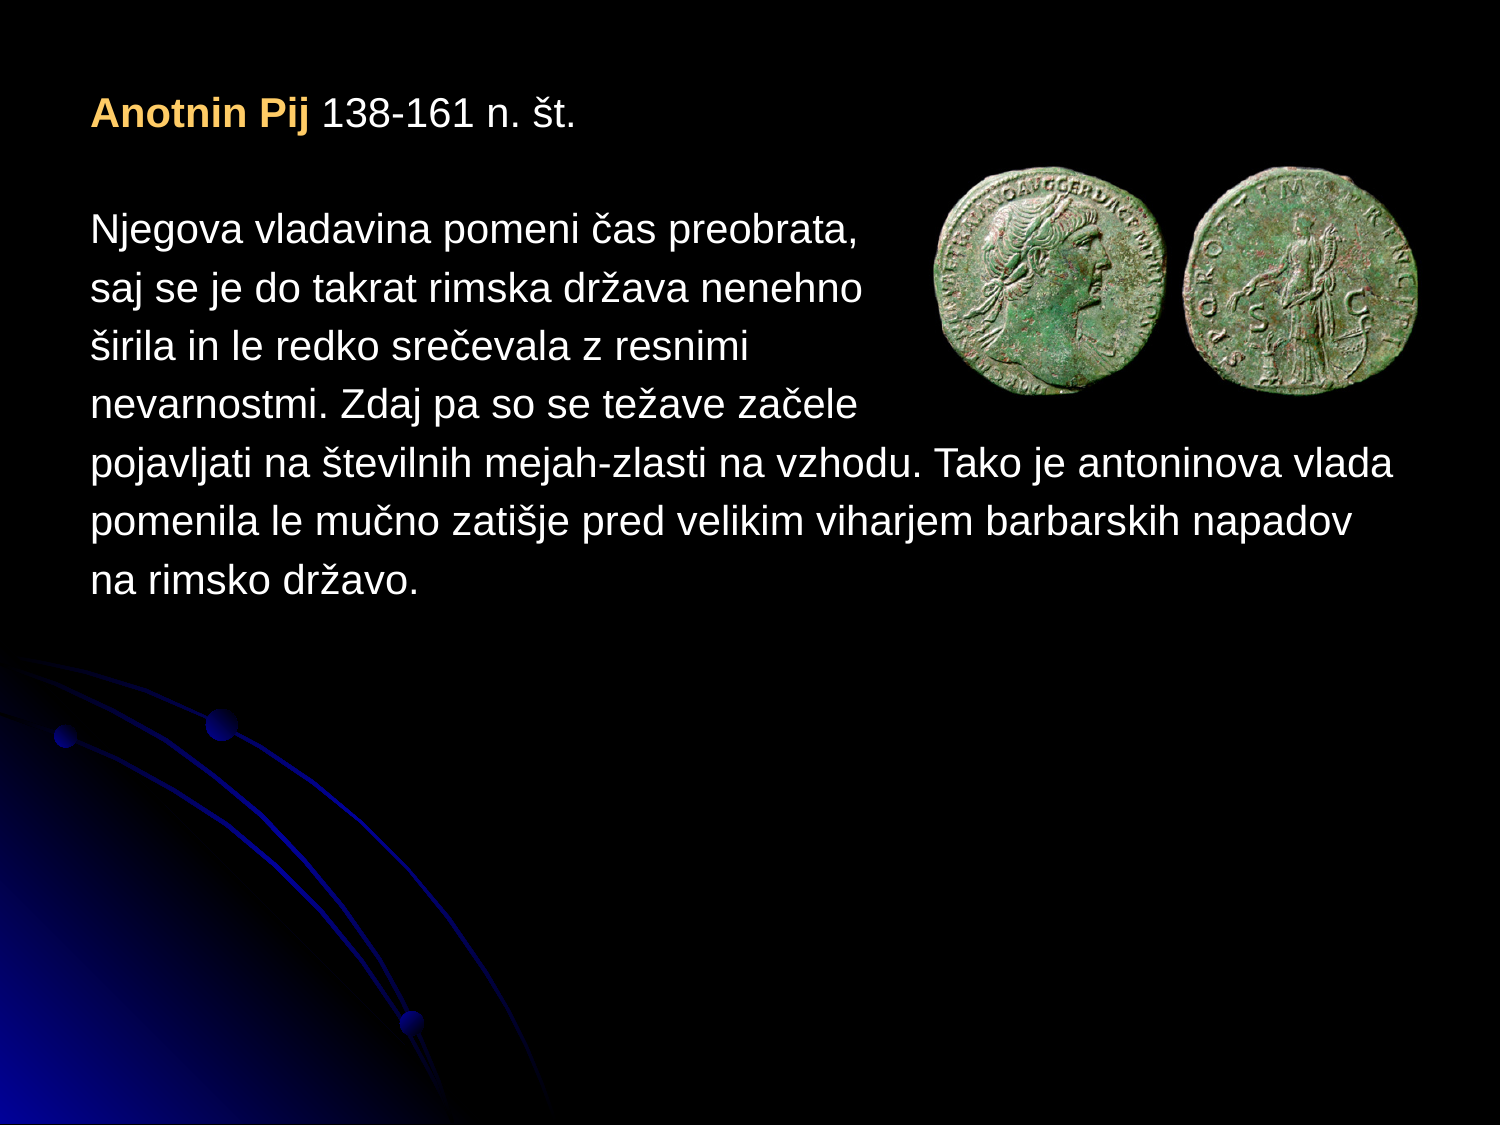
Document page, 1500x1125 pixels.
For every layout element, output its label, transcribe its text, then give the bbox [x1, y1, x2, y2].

list Anotnin Pij 138-161 n. št. Njegova vladavina pomeni čas preobrata, saj se je do takrat rimska država nenehno širila in le redko srečevala z resnimi nevarnostmi. Zdaj pa so se težave začele pojavljati na številnih mejah-zlasti na vzhodu. Tako je antoninova vlada pomenila le mučno zatišje pred velikim viharjem barbarskih napadov na rimsko državo. [75, 78, 1425, 1006]
picture [915, 148, 1436, 412]
